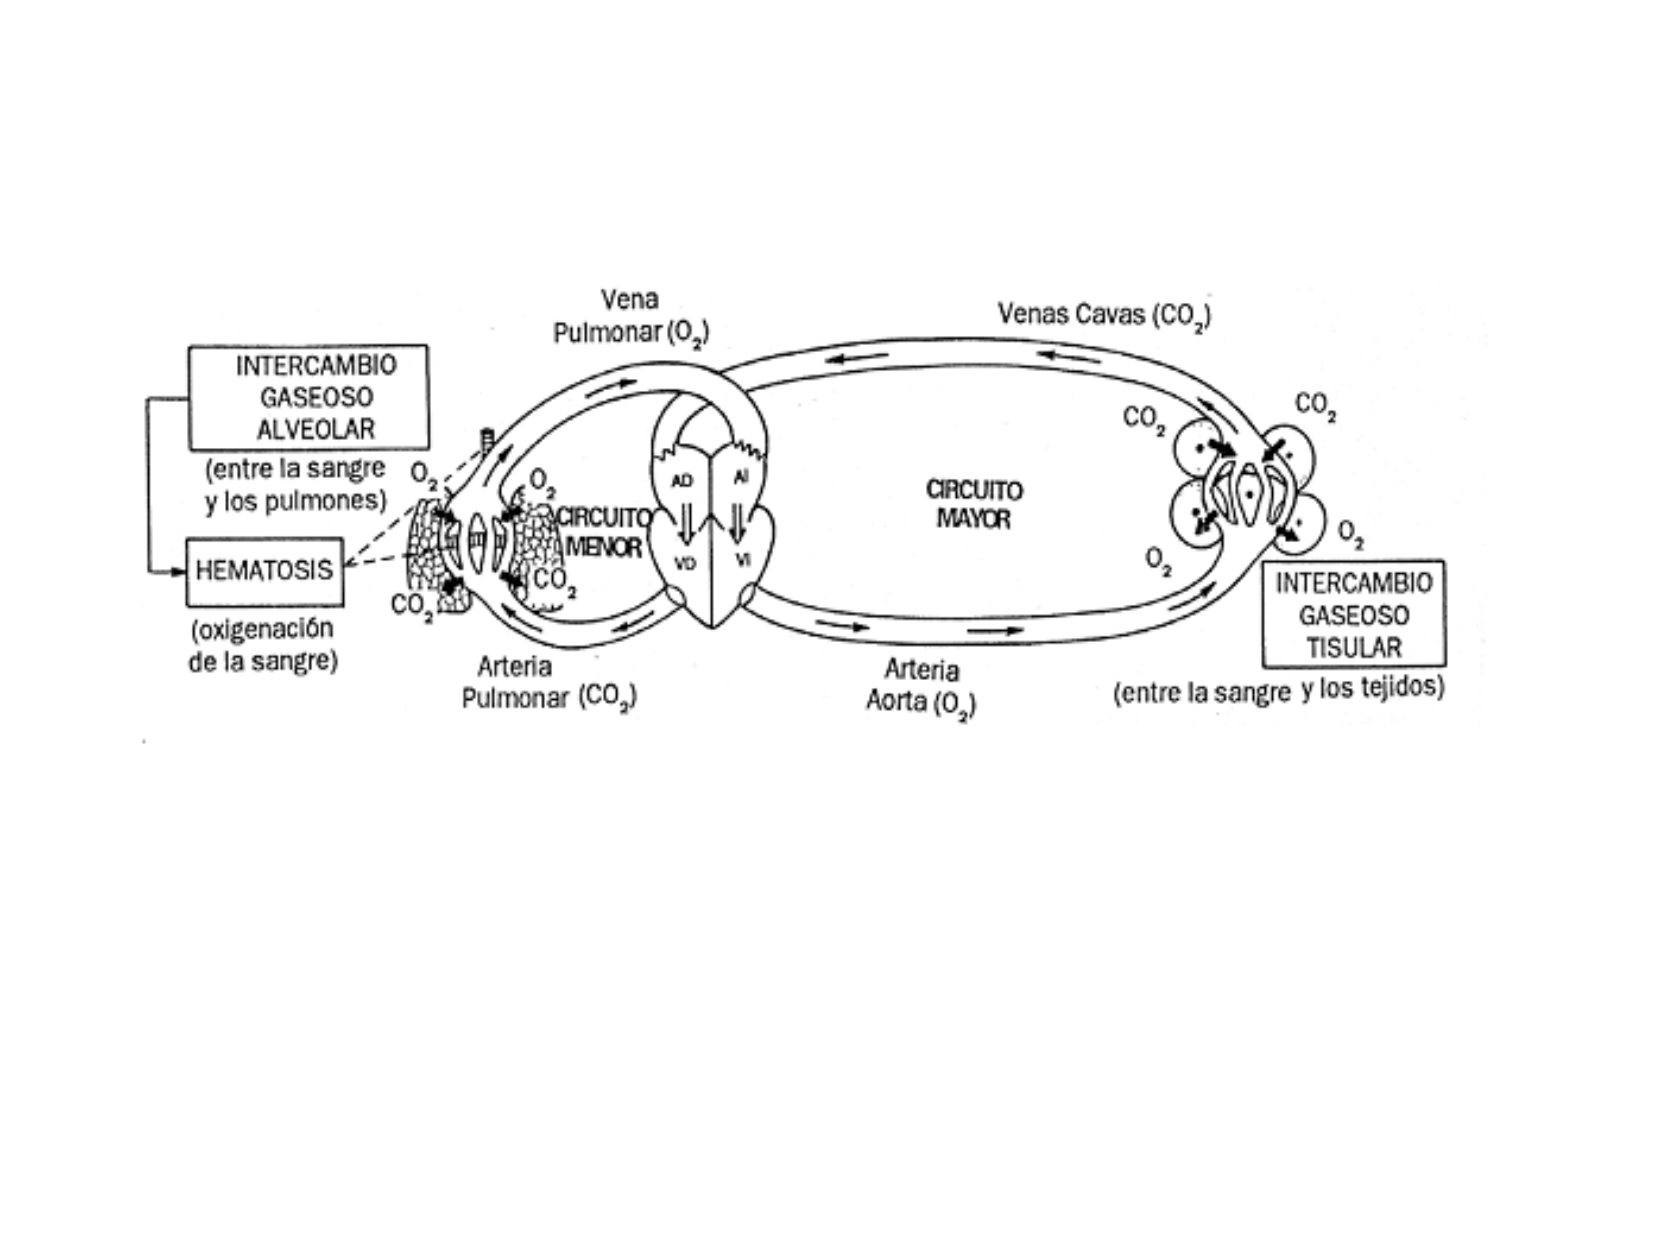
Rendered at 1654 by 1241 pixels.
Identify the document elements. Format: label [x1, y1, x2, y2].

picture [141, 283, 1569, 775]
